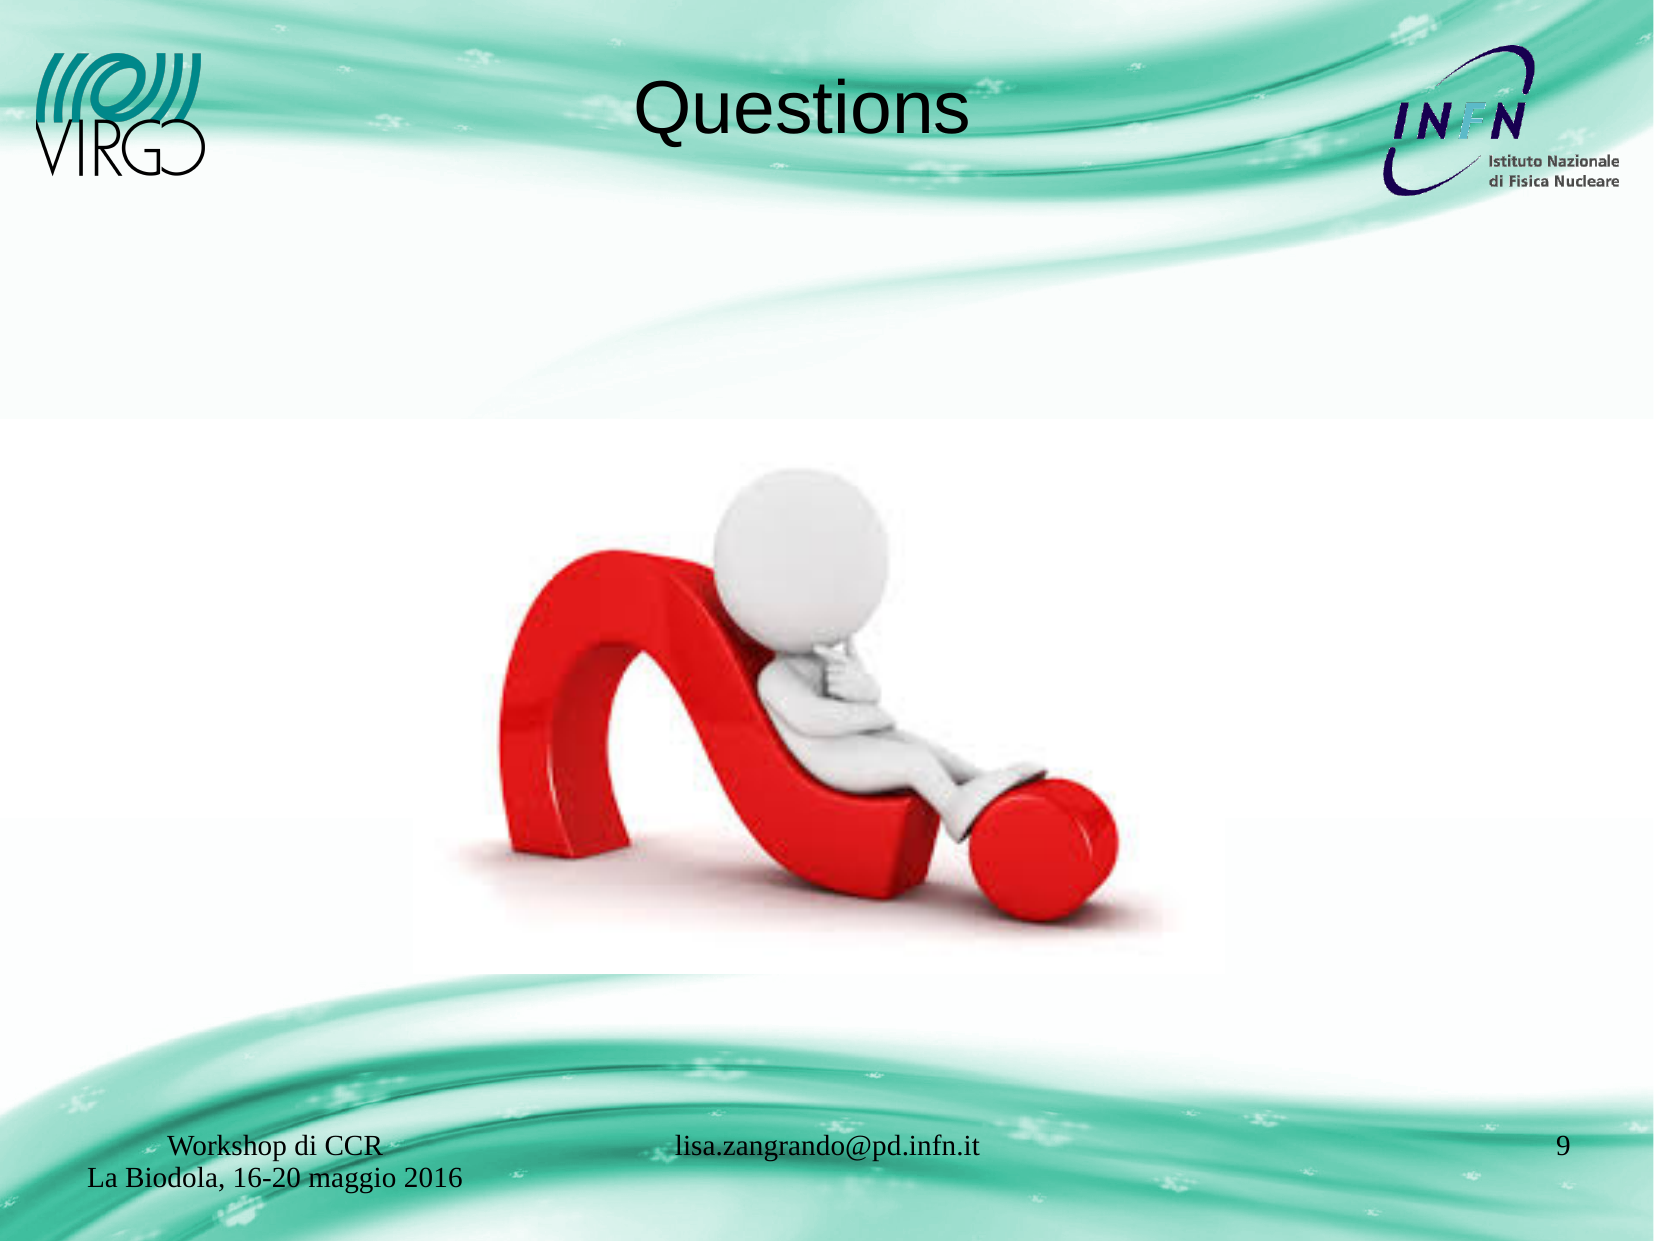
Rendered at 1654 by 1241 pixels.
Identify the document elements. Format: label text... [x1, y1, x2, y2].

title Questions [240, 49, 1366, 166]
picture [0, 0, 1654, 419]
picture [0, 440, 1654, 1241]
